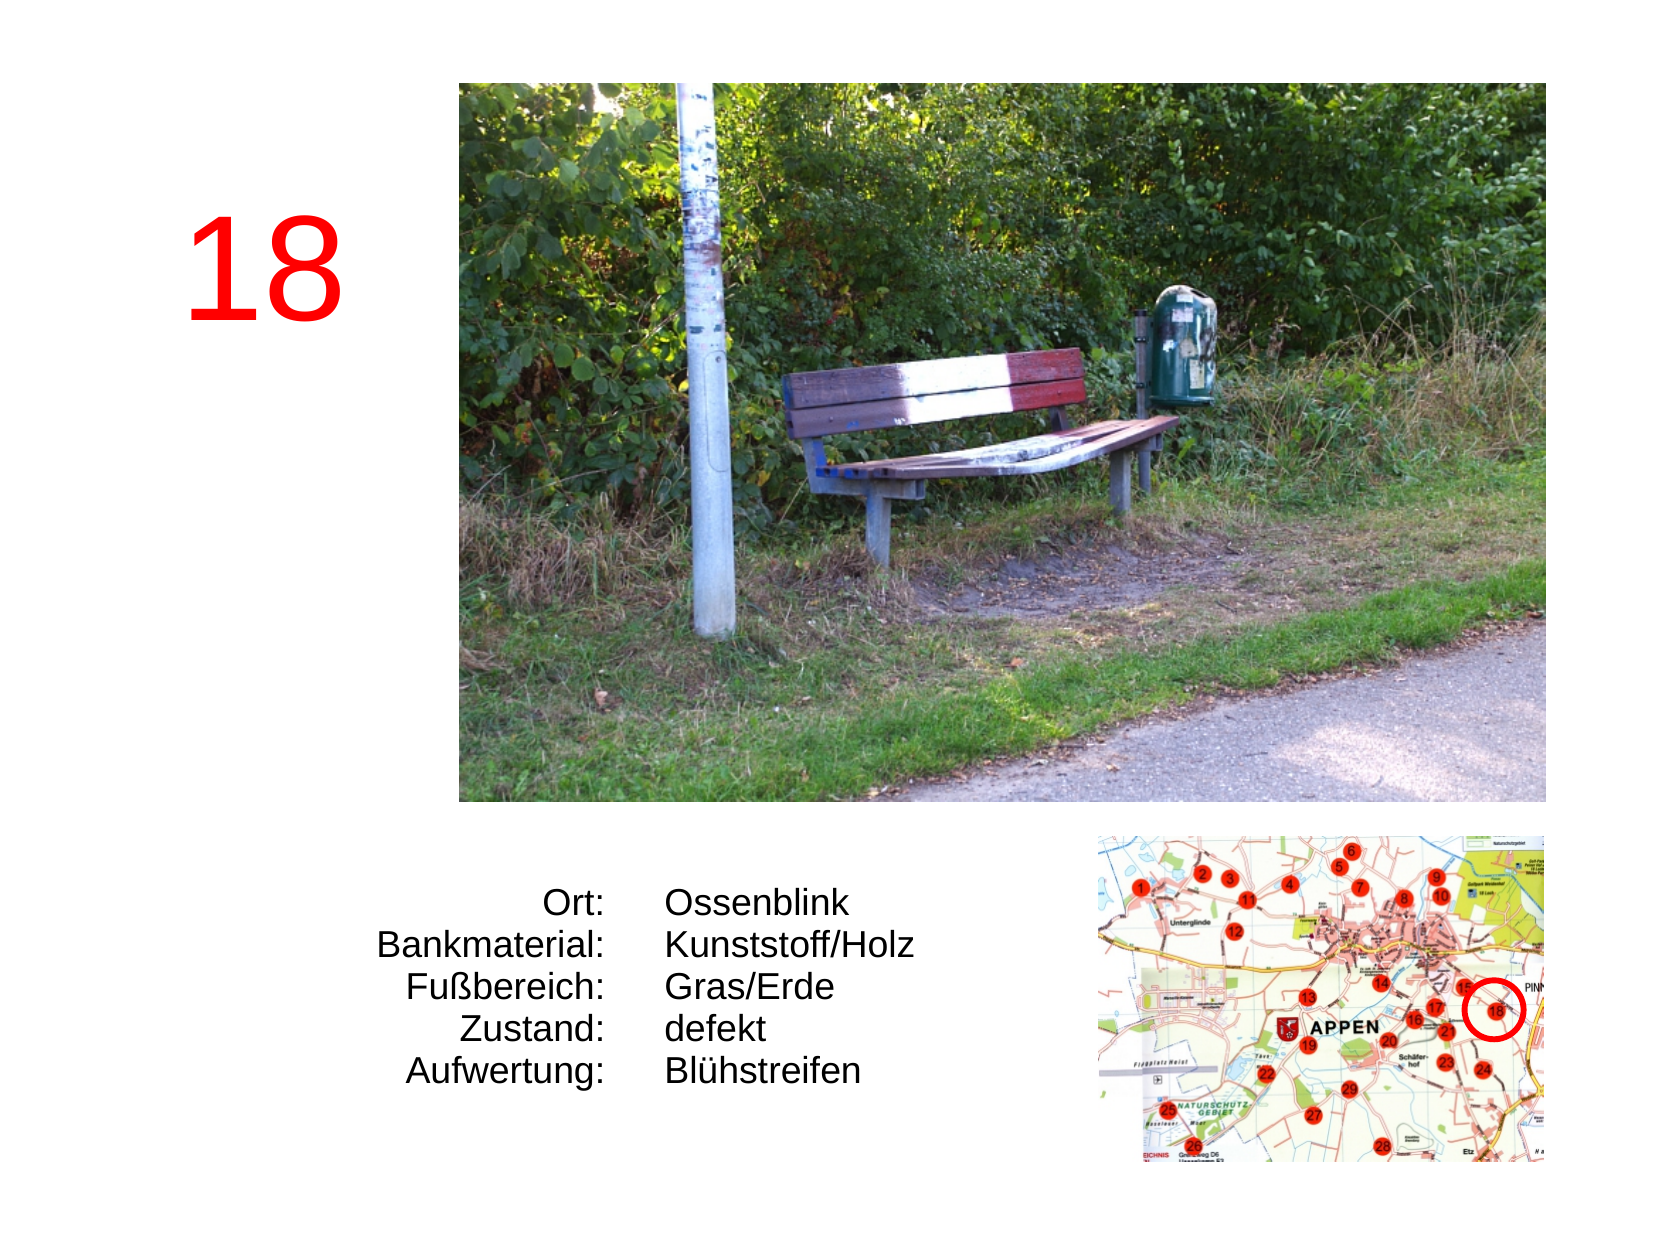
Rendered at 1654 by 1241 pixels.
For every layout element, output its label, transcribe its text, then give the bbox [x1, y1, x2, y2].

text_box 18 [165, 177, 428, 360]
picture [459, 83, 1546, 802]
text_box Ort: Ossenblink Bankmaterial: Kunststoff/Holz Fußbereich: Gras/Erde Zustand: defekt Aufwertung: Blühstreifen [354, 873, 1098, 1142]
picture [1098, 836, 1544, 1162]
